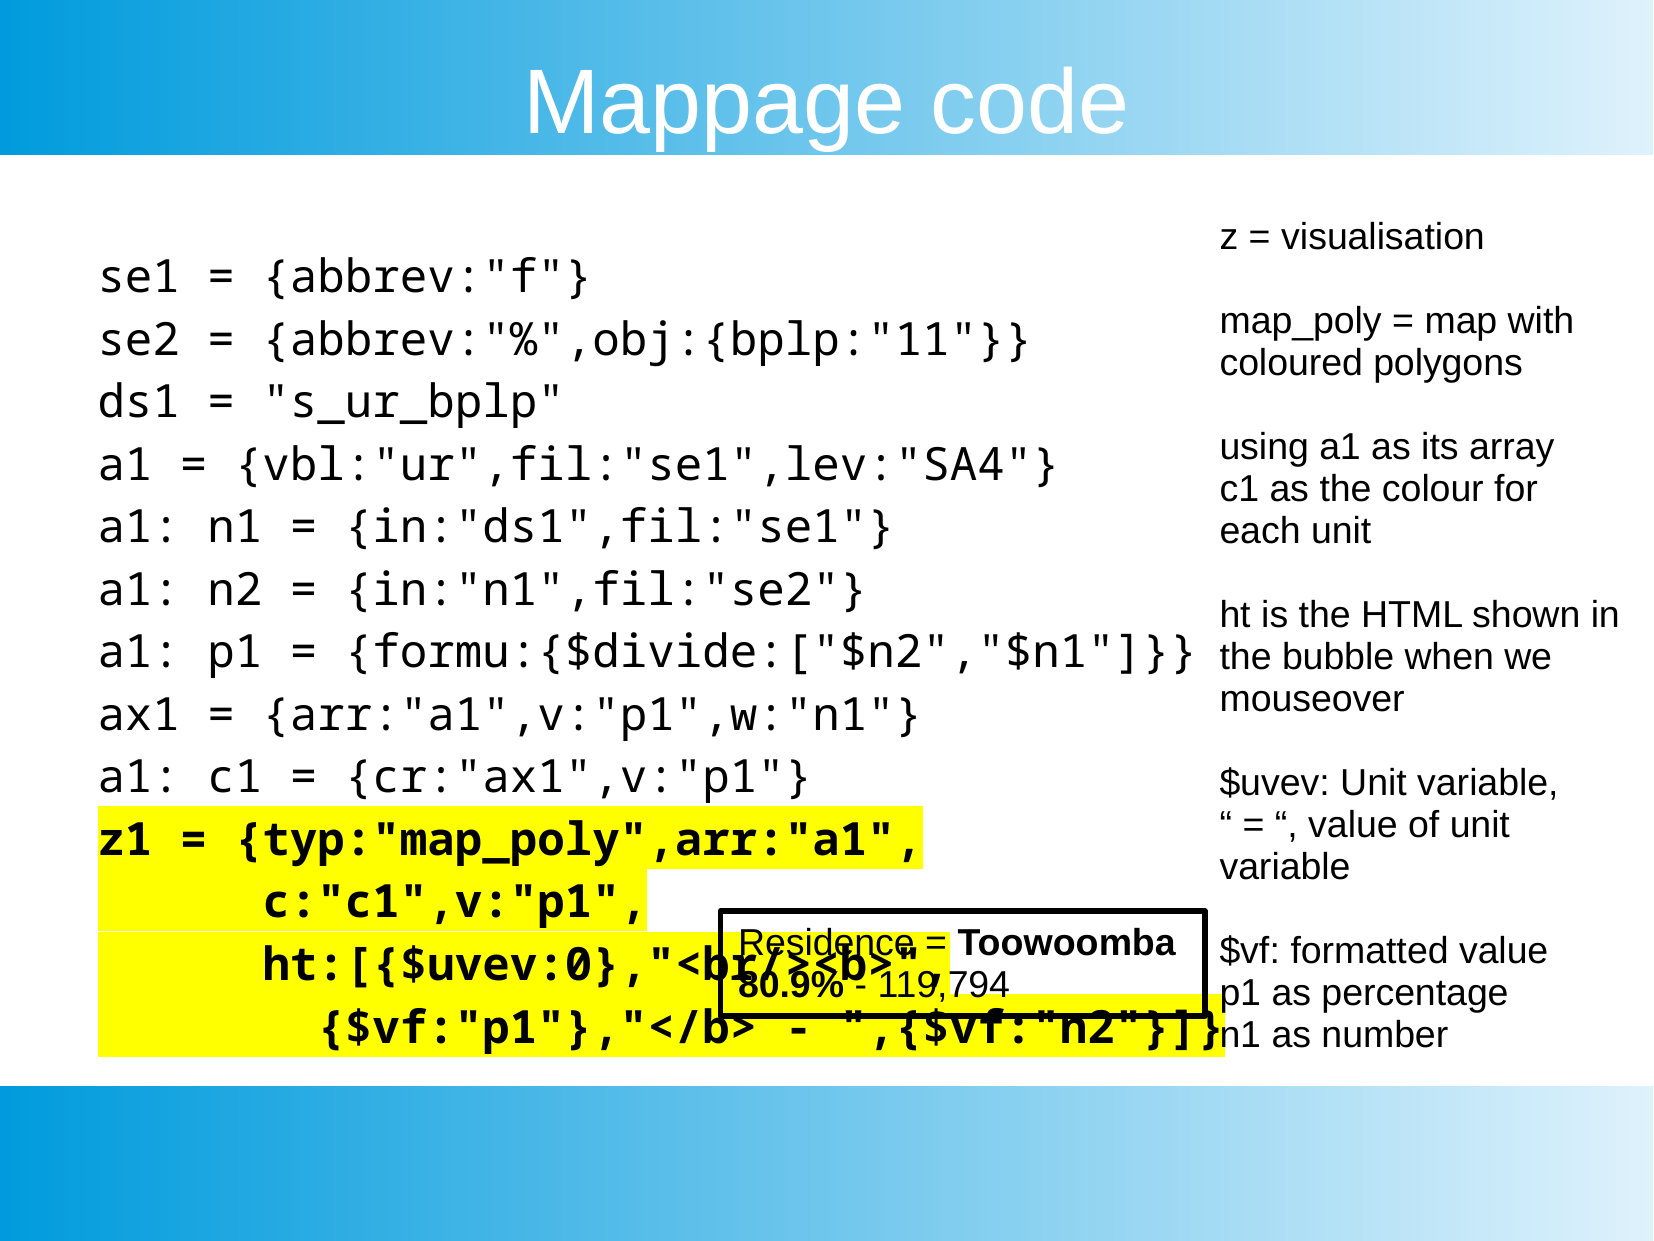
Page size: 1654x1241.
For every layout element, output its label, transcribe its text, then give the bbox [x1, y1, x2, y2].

text_box z = visualisation map_poly = map with coloured polygons using a1 as its array c1 as the colour for each unit ht is the HTML shown in the bubble when we mouseover $uvev: Unit variable, “ = “, value of unit variable $vf: formatted value p1 as percentage n1 as number [1204, 166, 1642, 1063]
text_box se1 = {abbrev:"f"} se2 = {abbrev:"%",obj:{bplp:"11"}} ds1 = "s_ur_bplp" a1 = {vbl:"ur",fil:"se1",lev:"SA4"} a1: n1 = {in:"ds1",fil:"se1"} a1: n2 = {in:"n1",fil:"se2"} a1: p1 = {formu:{$divide:["$n2","$n1"]}} ax1 = {arr:"a1",v:"p1",w:"n1"} a1: c1 = {cr:"ax1",v:"p1"} z1 = {typ:"map_poly",arr:"a1", c:"c1",v:"p1", ht:[{$uvev:0},"<br/><b>", {$vf:"p1"},"</b> - ",{$vf:"n2"}]} [82, 236, 1204, 910]
title Mappage code [82, 49, 1571, 155]
text_box Residence = Toowoomba 80.9% - 119,794 [720, 911, 1205, 1016]
